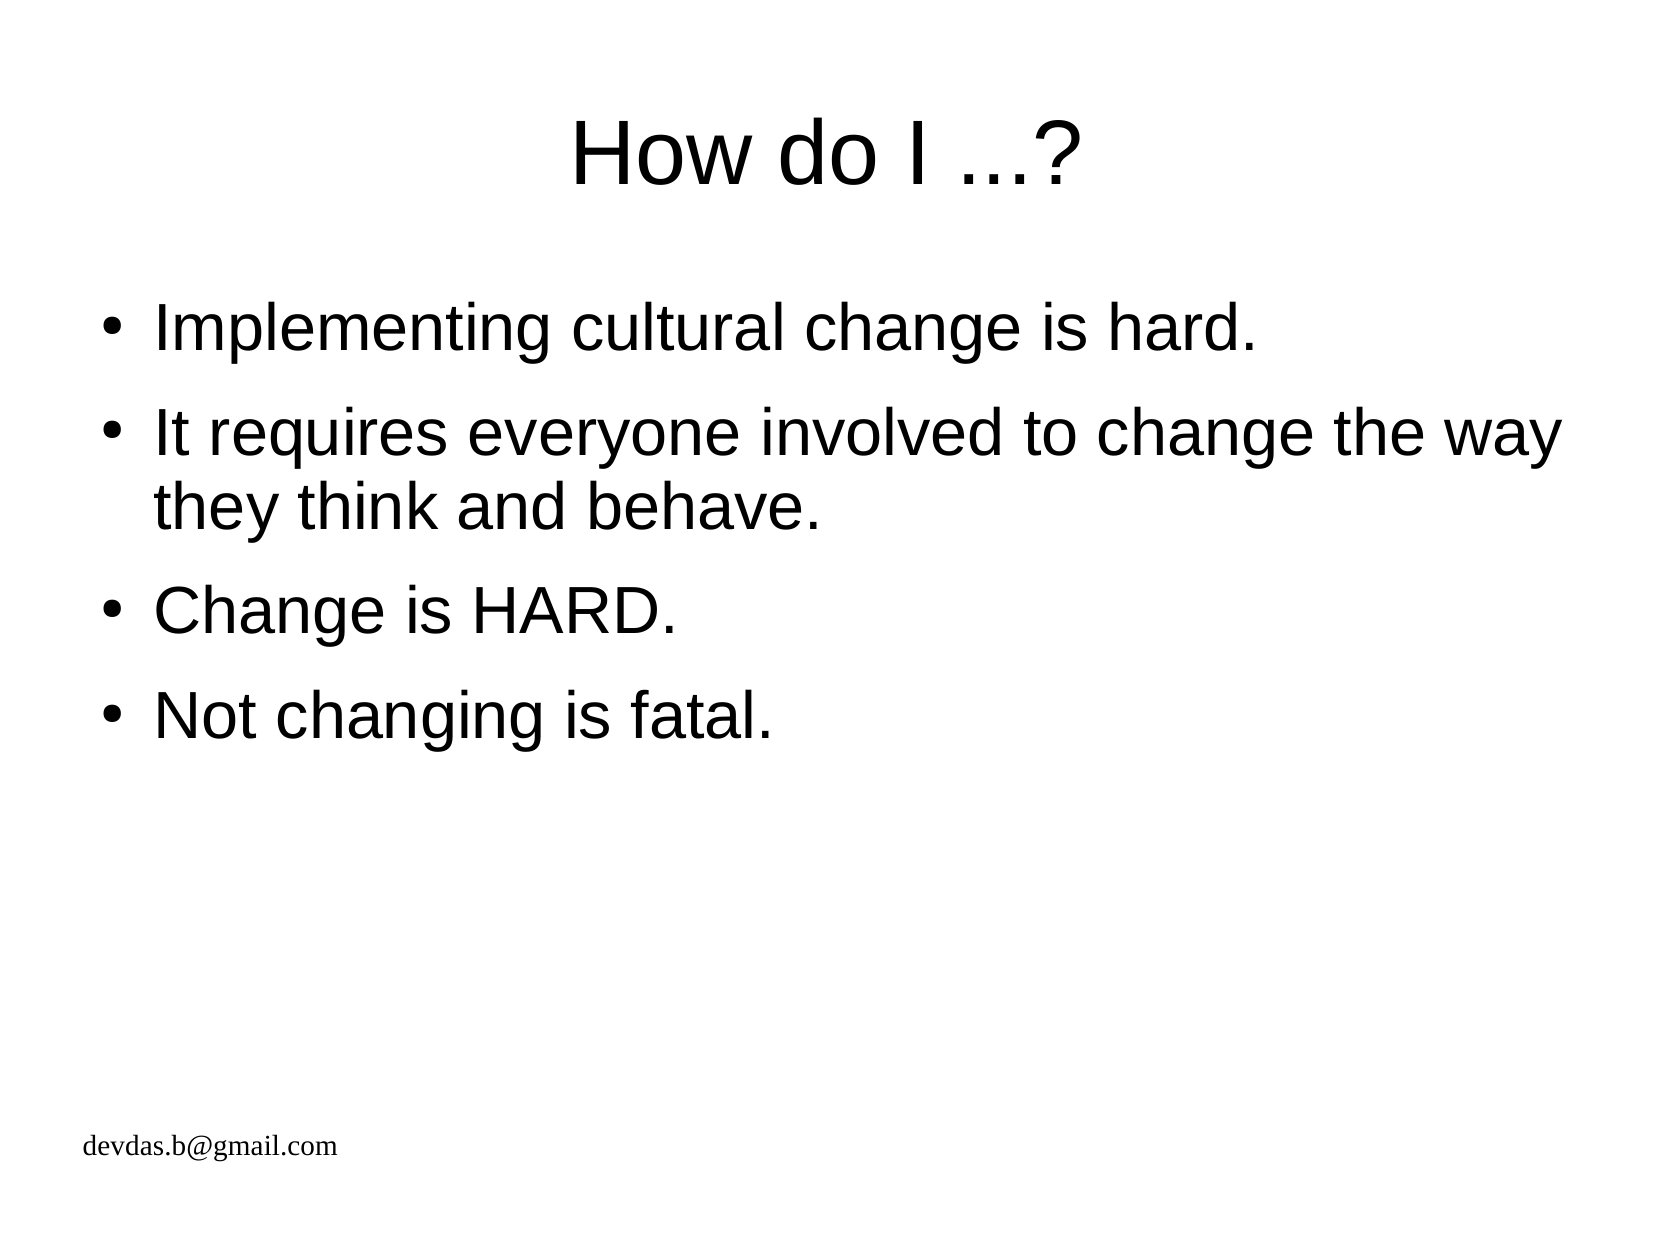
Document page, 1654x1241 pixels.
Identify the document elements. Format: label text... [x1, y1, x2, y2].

list Implementing cultural change is hard. It requires everyone involved to change the way they think and behave. Change is HARD. Not changing is fatal. [82, 290, 1571, 1109]
title How do I ...? [82, 49, 1571, 257]
